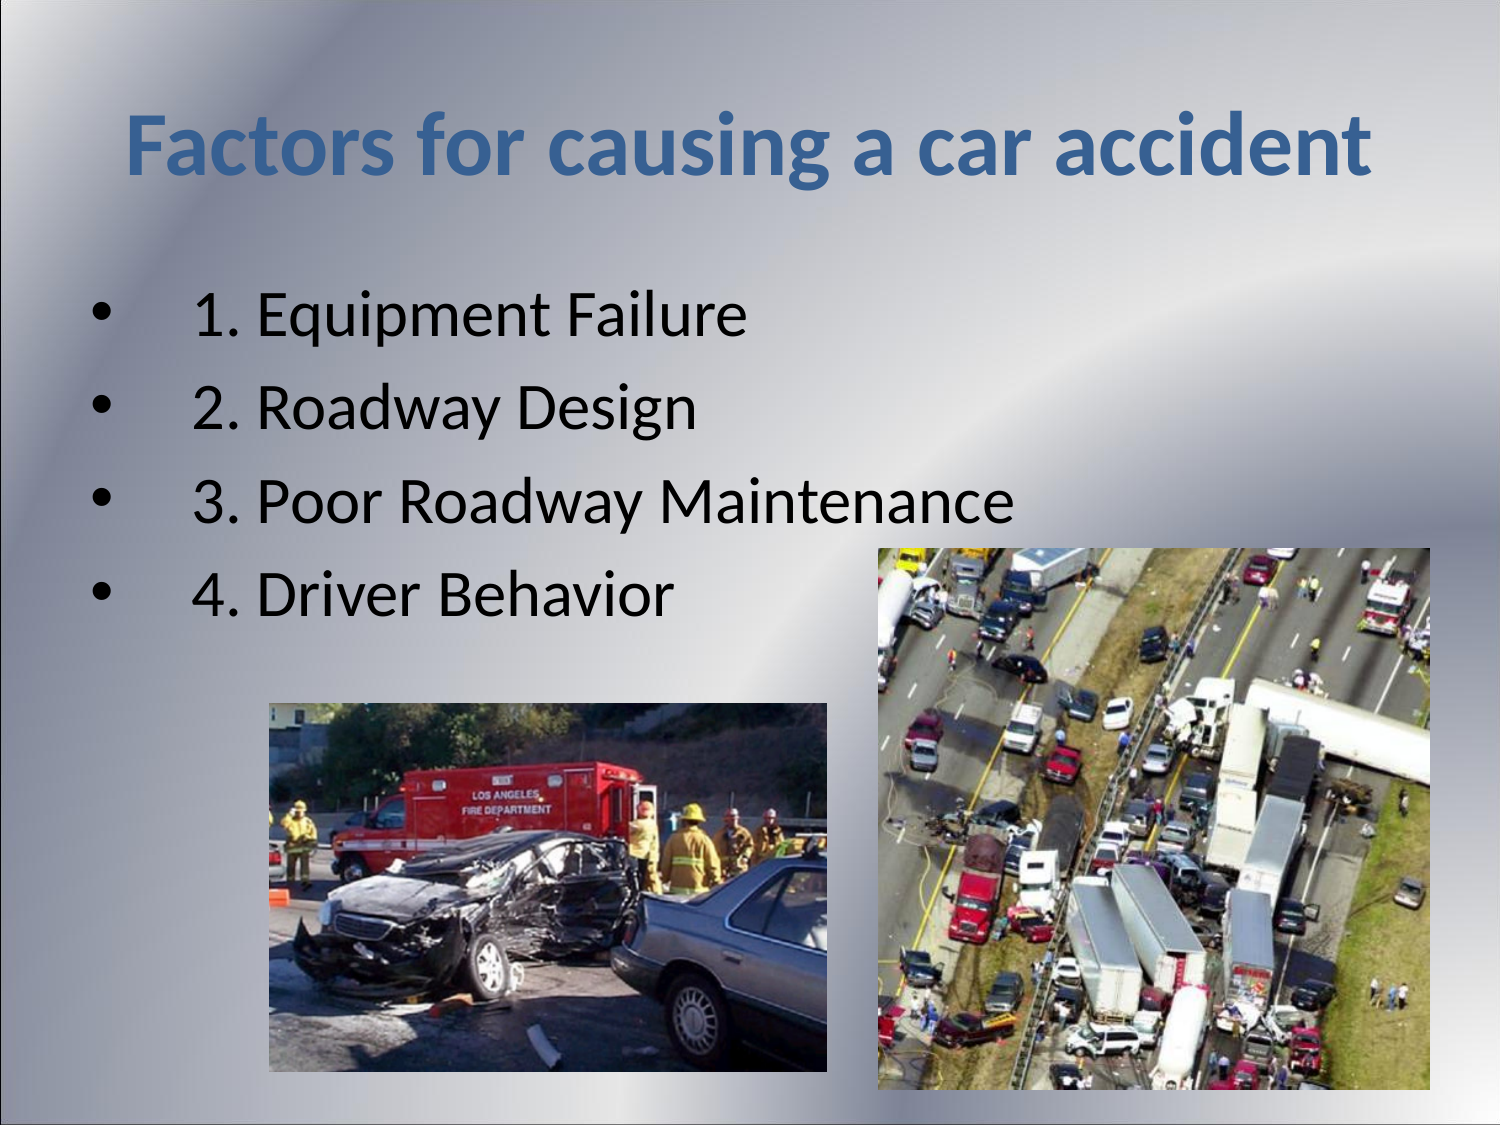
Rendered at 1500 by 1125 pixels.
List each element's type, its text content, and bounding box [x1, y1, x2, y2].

picture [0, 0, 1500, 1125]
list 1. Equipment Failure 2. Roadway Design 3. Poor Roadway Maintenance 4. Driver Behavior [75, 262, 1425, 1005]
title Factors for causing a car accident [75, 45, 1425, 233]
